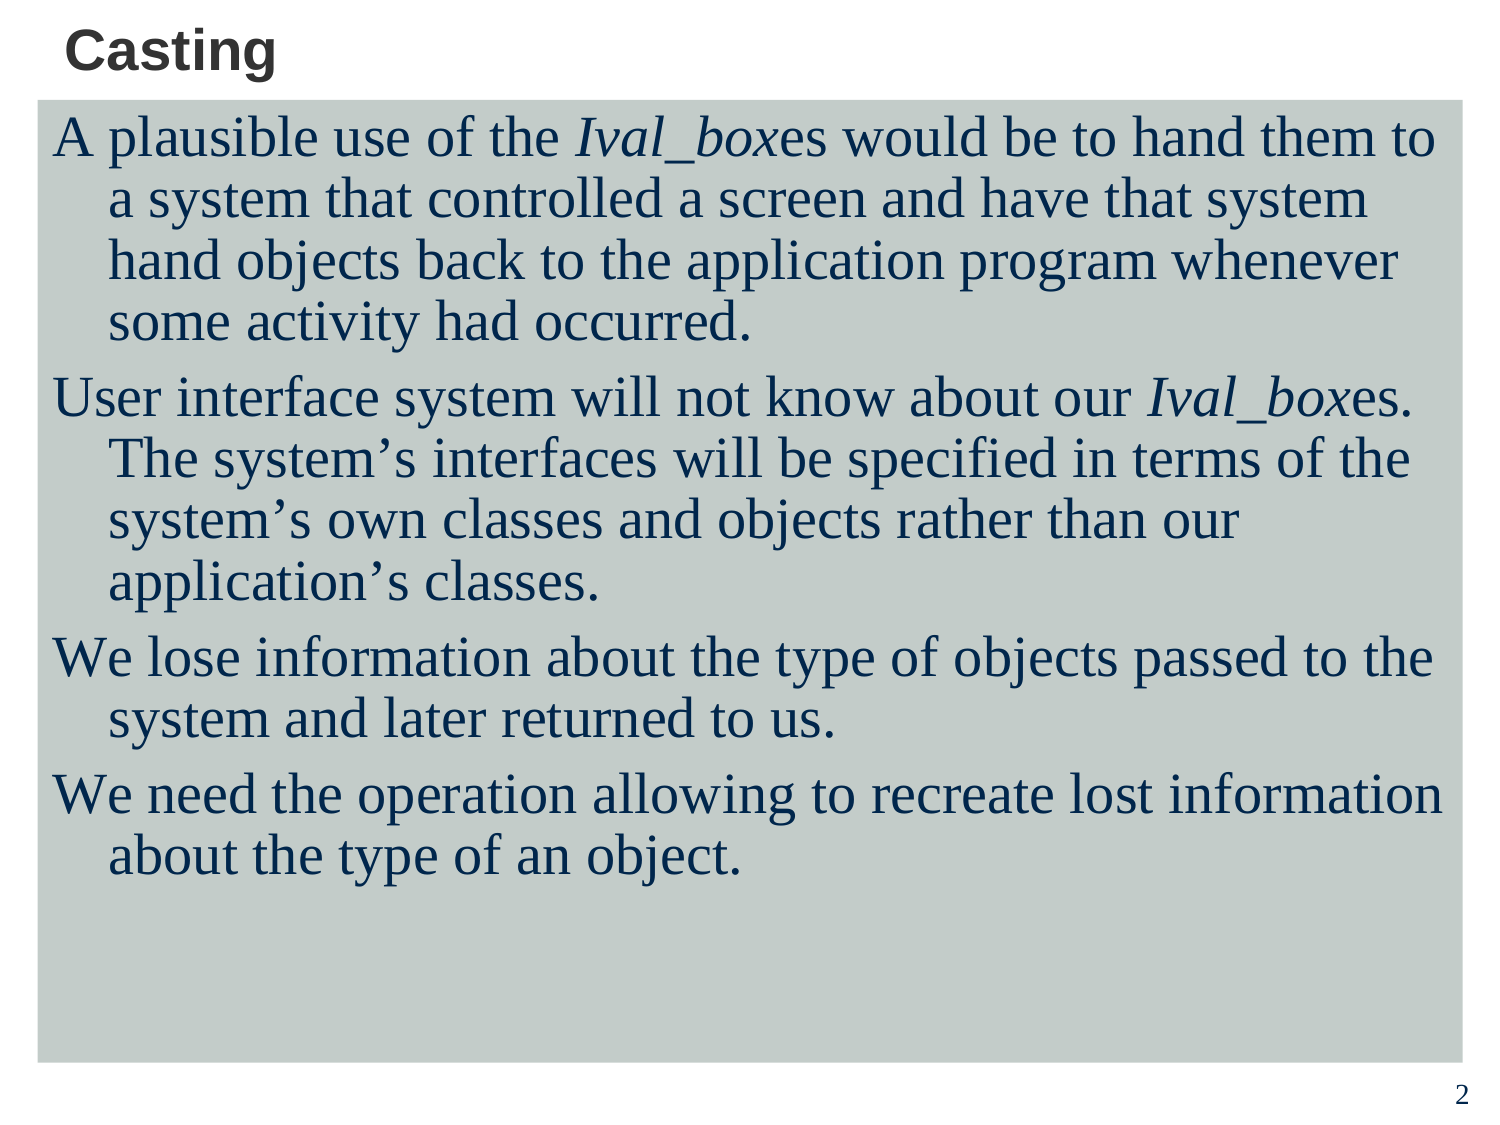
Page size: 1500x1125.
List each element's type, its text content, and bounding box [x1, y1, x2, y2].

title Casting [50, 0, 1450, 91]
list A plausible use of the Ival_boxes would be to hand them to a system that controlled a screen and have that system hand objects back to the application program whenever some activity had occurred. User interface system will not know about our Ival_boxes. The system’s interfaces will be specified in terms of the system’s own classes and objects rather than our application’s classes. We lose information about the type of objects passed to the system and later returned to us. We need the operation allowing to recreate lost information about the type of an object. [37, 99, 1463, 1063]
